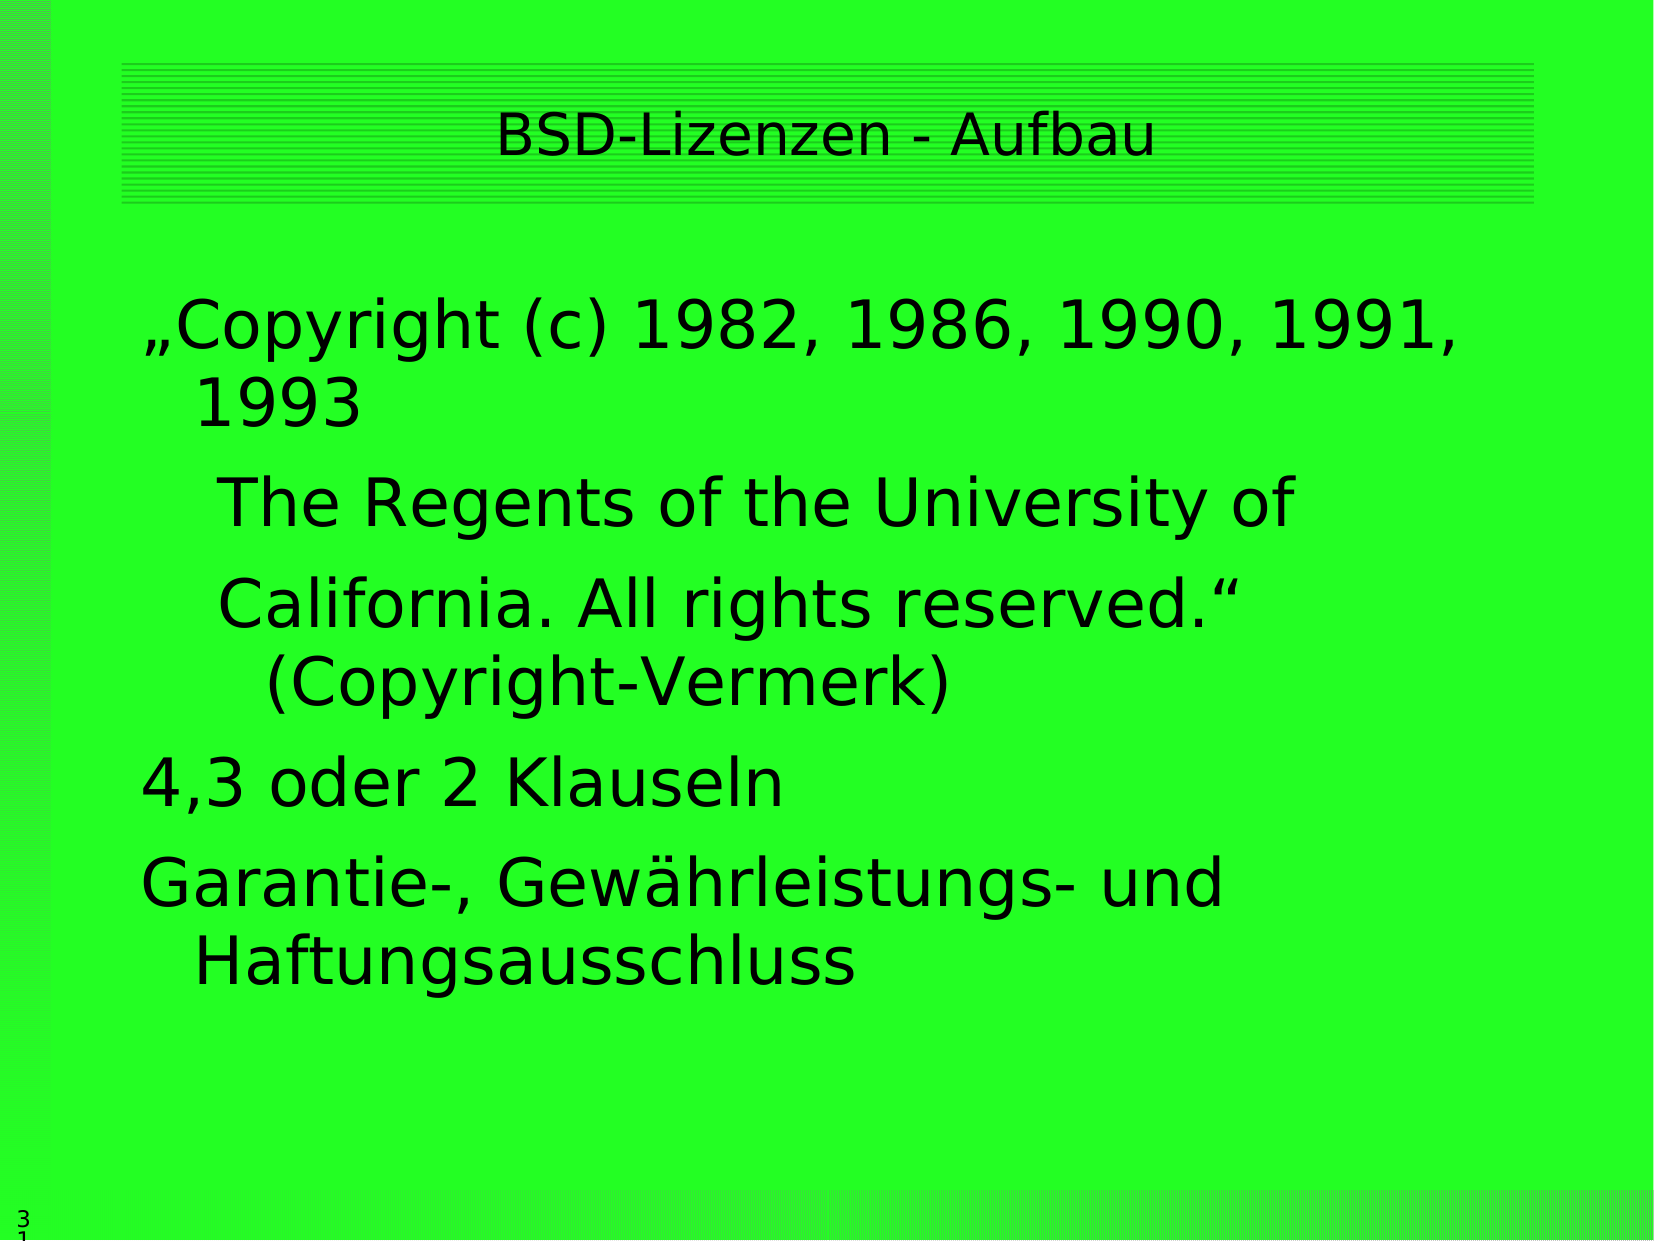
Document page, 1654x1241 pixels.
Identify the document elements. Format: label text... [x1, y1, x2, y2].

list „Copyright (c) 1982, 1986, 1990, 1991, 1993 The Regents of the University of California. All rights reserved.“ (Copyright-Vermerk) 4,3 oder 2 Klauseln Garantie-, Gewährleistungs- und Haftungsausschluss [123, 286, 1536, 1150]
title BSD-Lizenzen - Aufbau [151, 56, 1503, 215]
